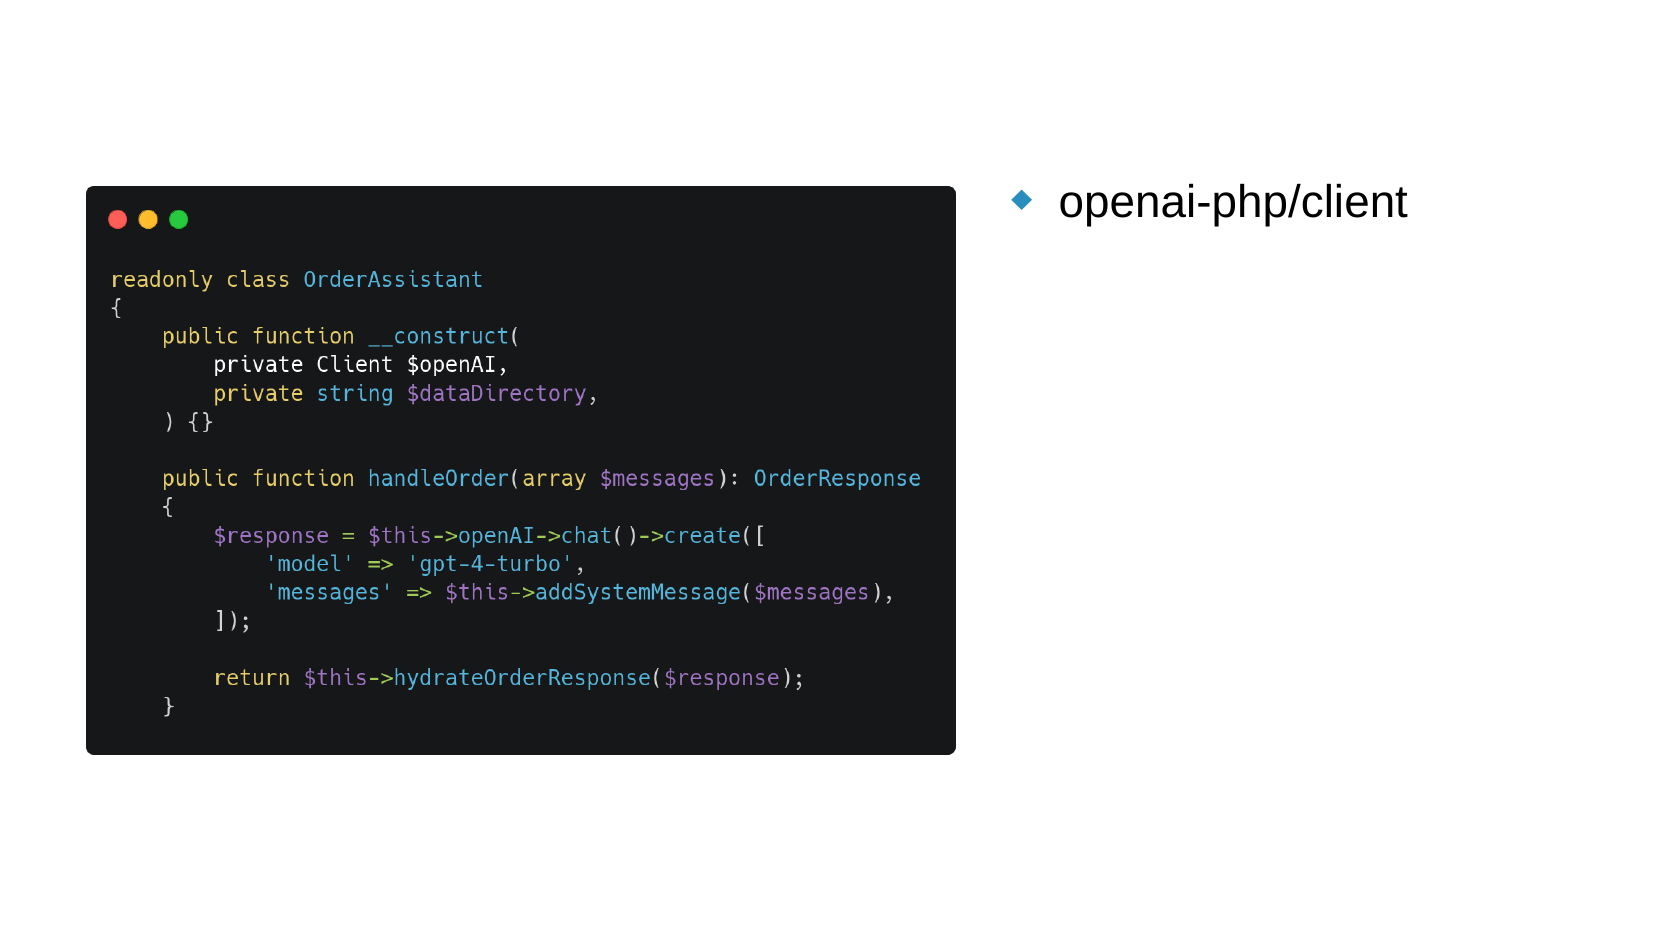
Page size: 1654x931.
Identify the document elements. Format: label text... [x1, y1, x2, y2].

text_box openai-php/client [1041, 168, 1654, 806]
picture [0, 100, 1041, 840]
